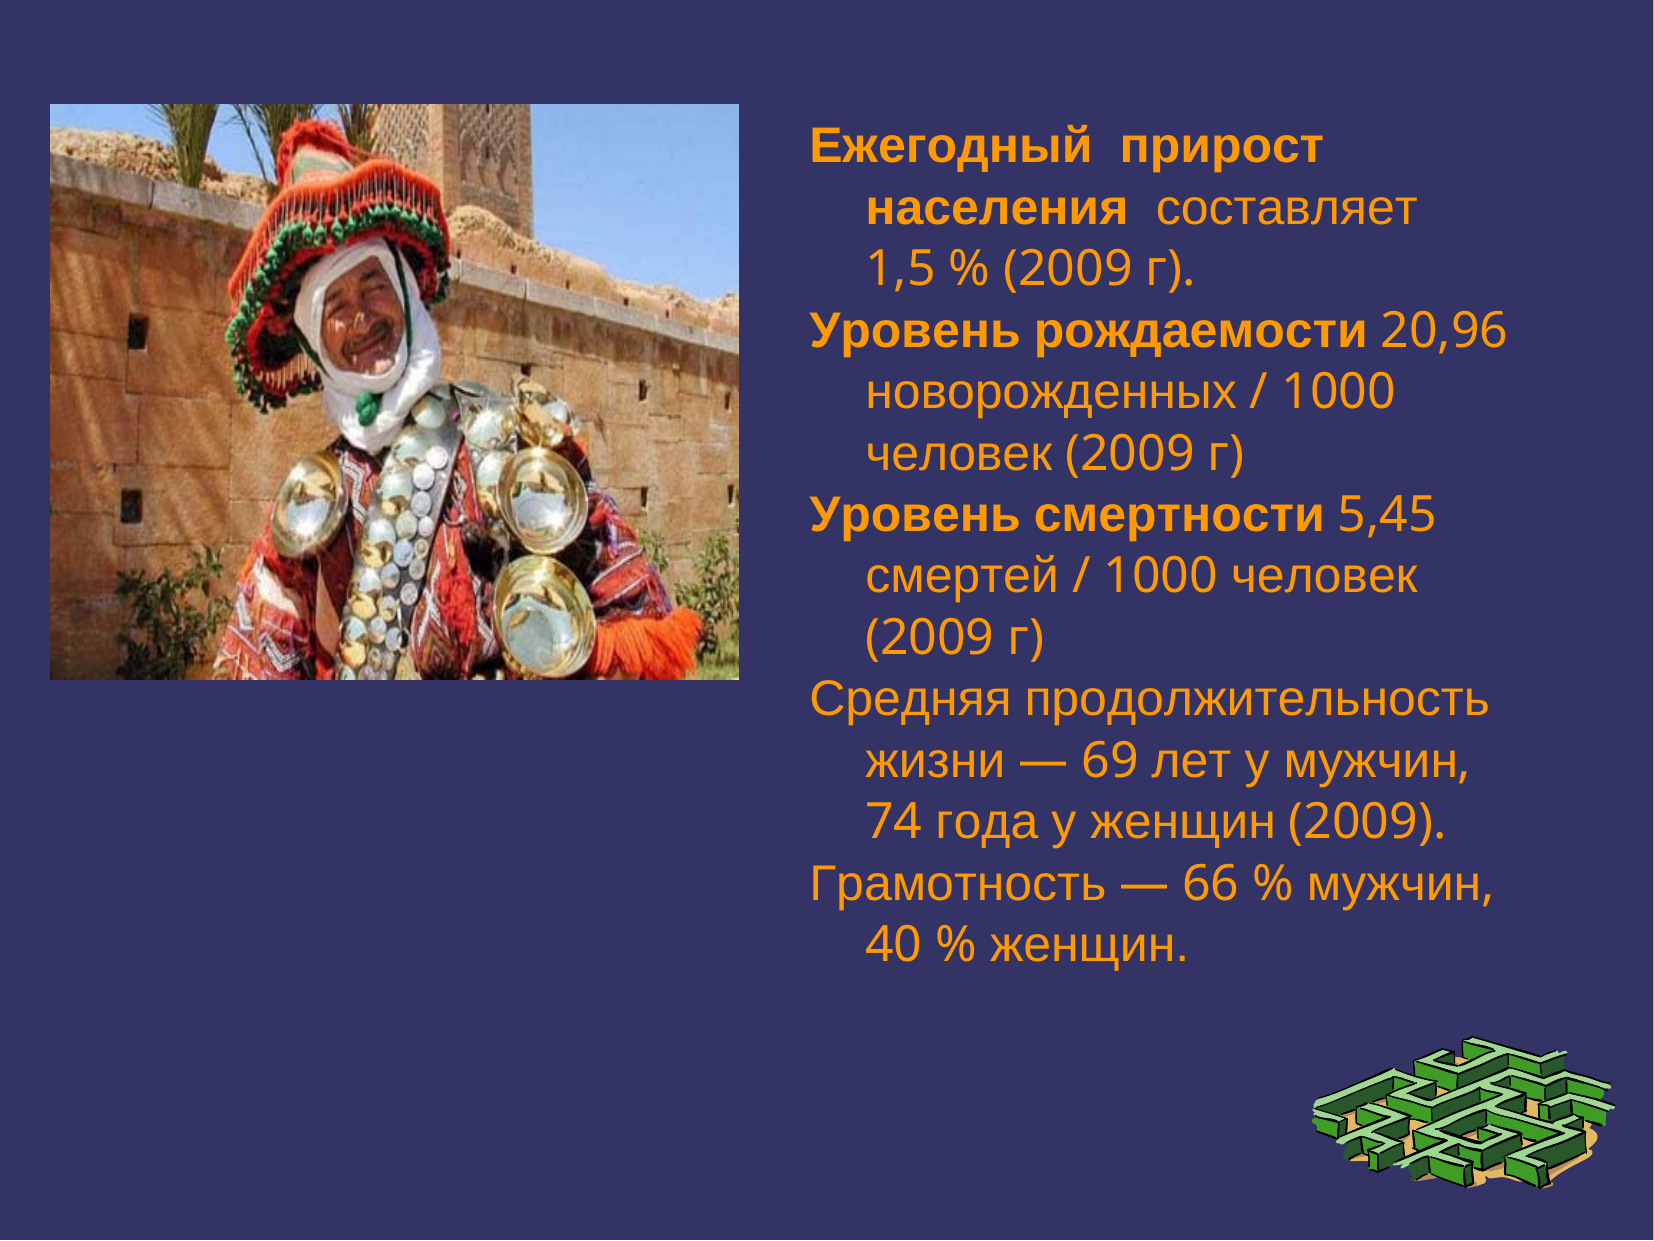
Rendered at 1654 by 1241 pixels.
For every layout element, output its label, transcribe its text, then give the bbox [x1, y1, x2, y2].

picture [50, 104, 739, 680]
list Ежегодный прирост населения составляет 1,5 % (2009 г). Уровень рождаемости 20,96 новорожденных / 1000 человек (2009 г) Уровень смертности 5,45 смертей / 1000 человек (2009 г) Средняя продолжительность жизни — 69 лет у мужчин, 74 года у женщин (2009). Грамотность — 66 % мужчин, 40 % женщин. [809, 113, 1536, 945]
